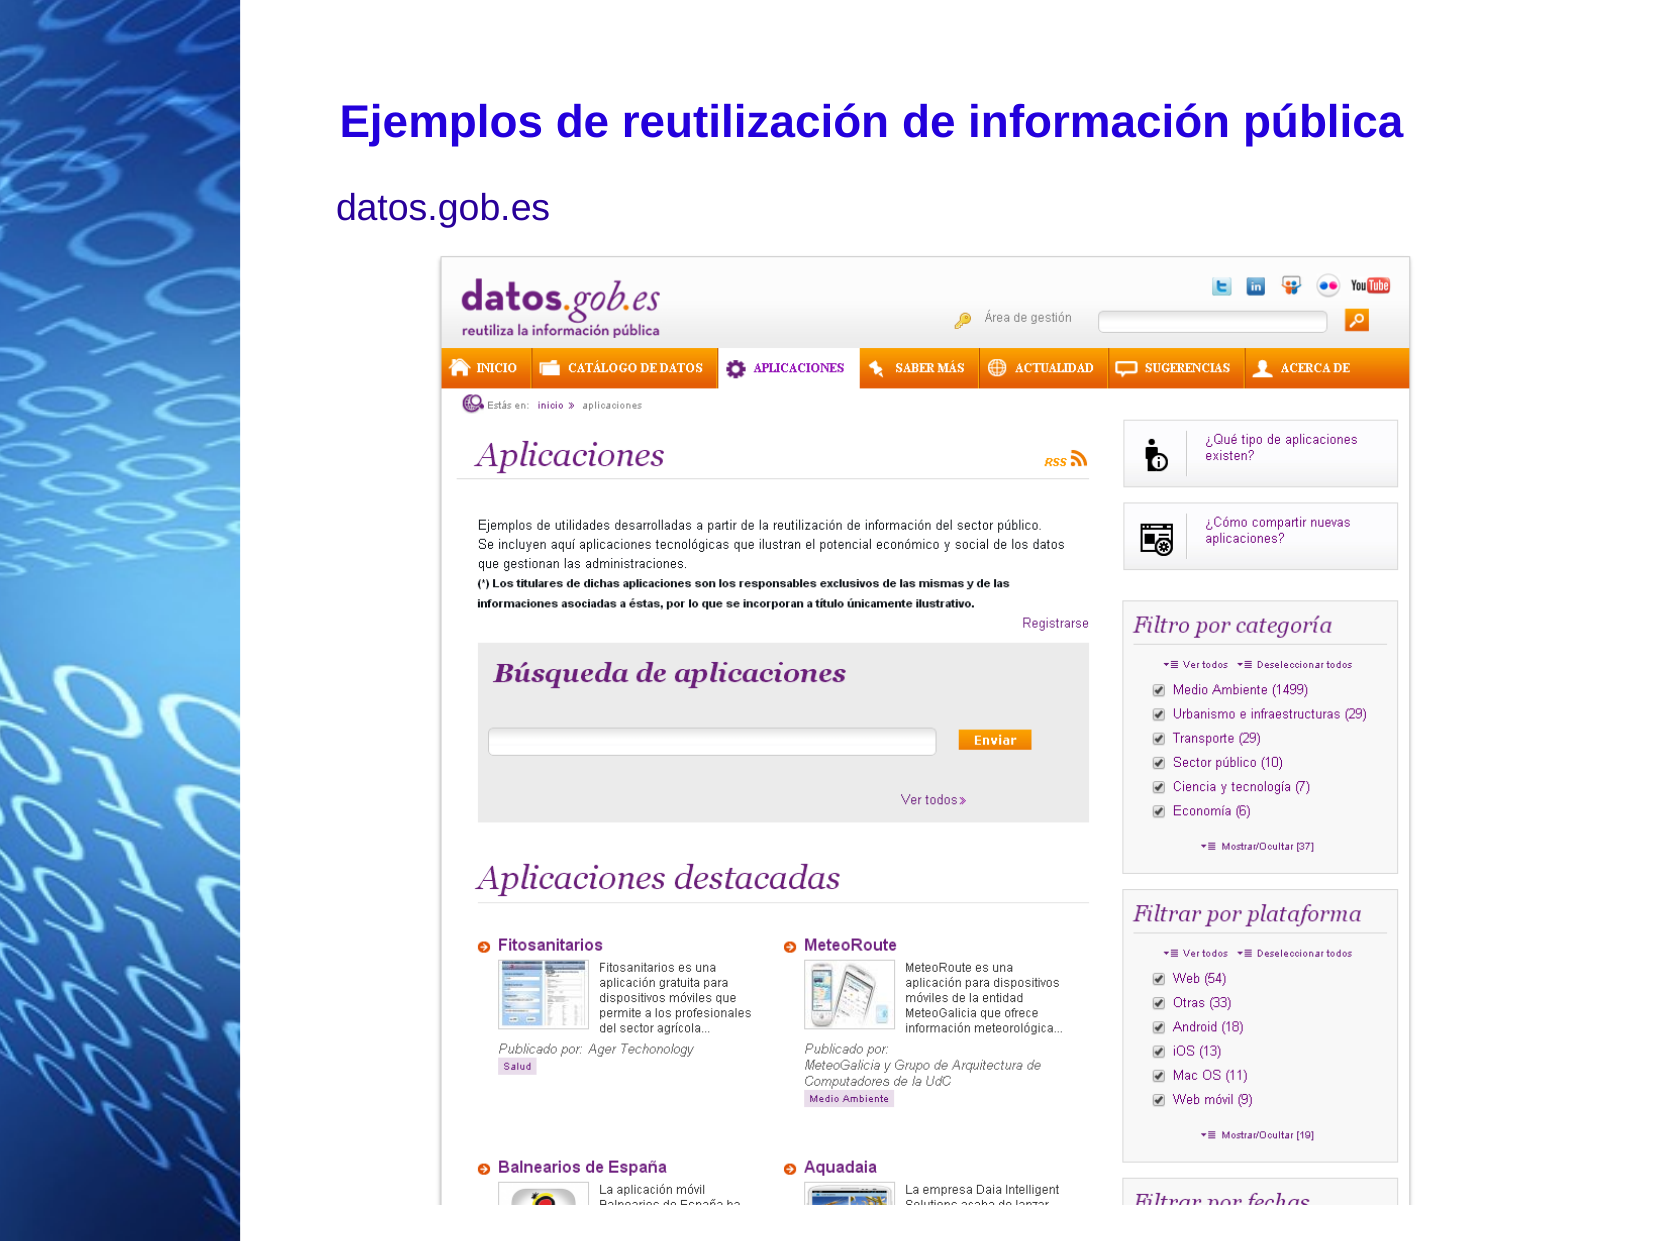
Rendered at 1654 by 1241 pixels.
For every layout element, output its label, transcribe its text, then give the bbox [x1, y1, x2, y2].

picture [425, 236, 1418, 1205]
text_box datos.gob.es [321, 179, 1613, 269]
text_box Ejemplos de reutilización de información pública [324, 88, 1420, 179]
picture [0, 0, 241, 1241]
